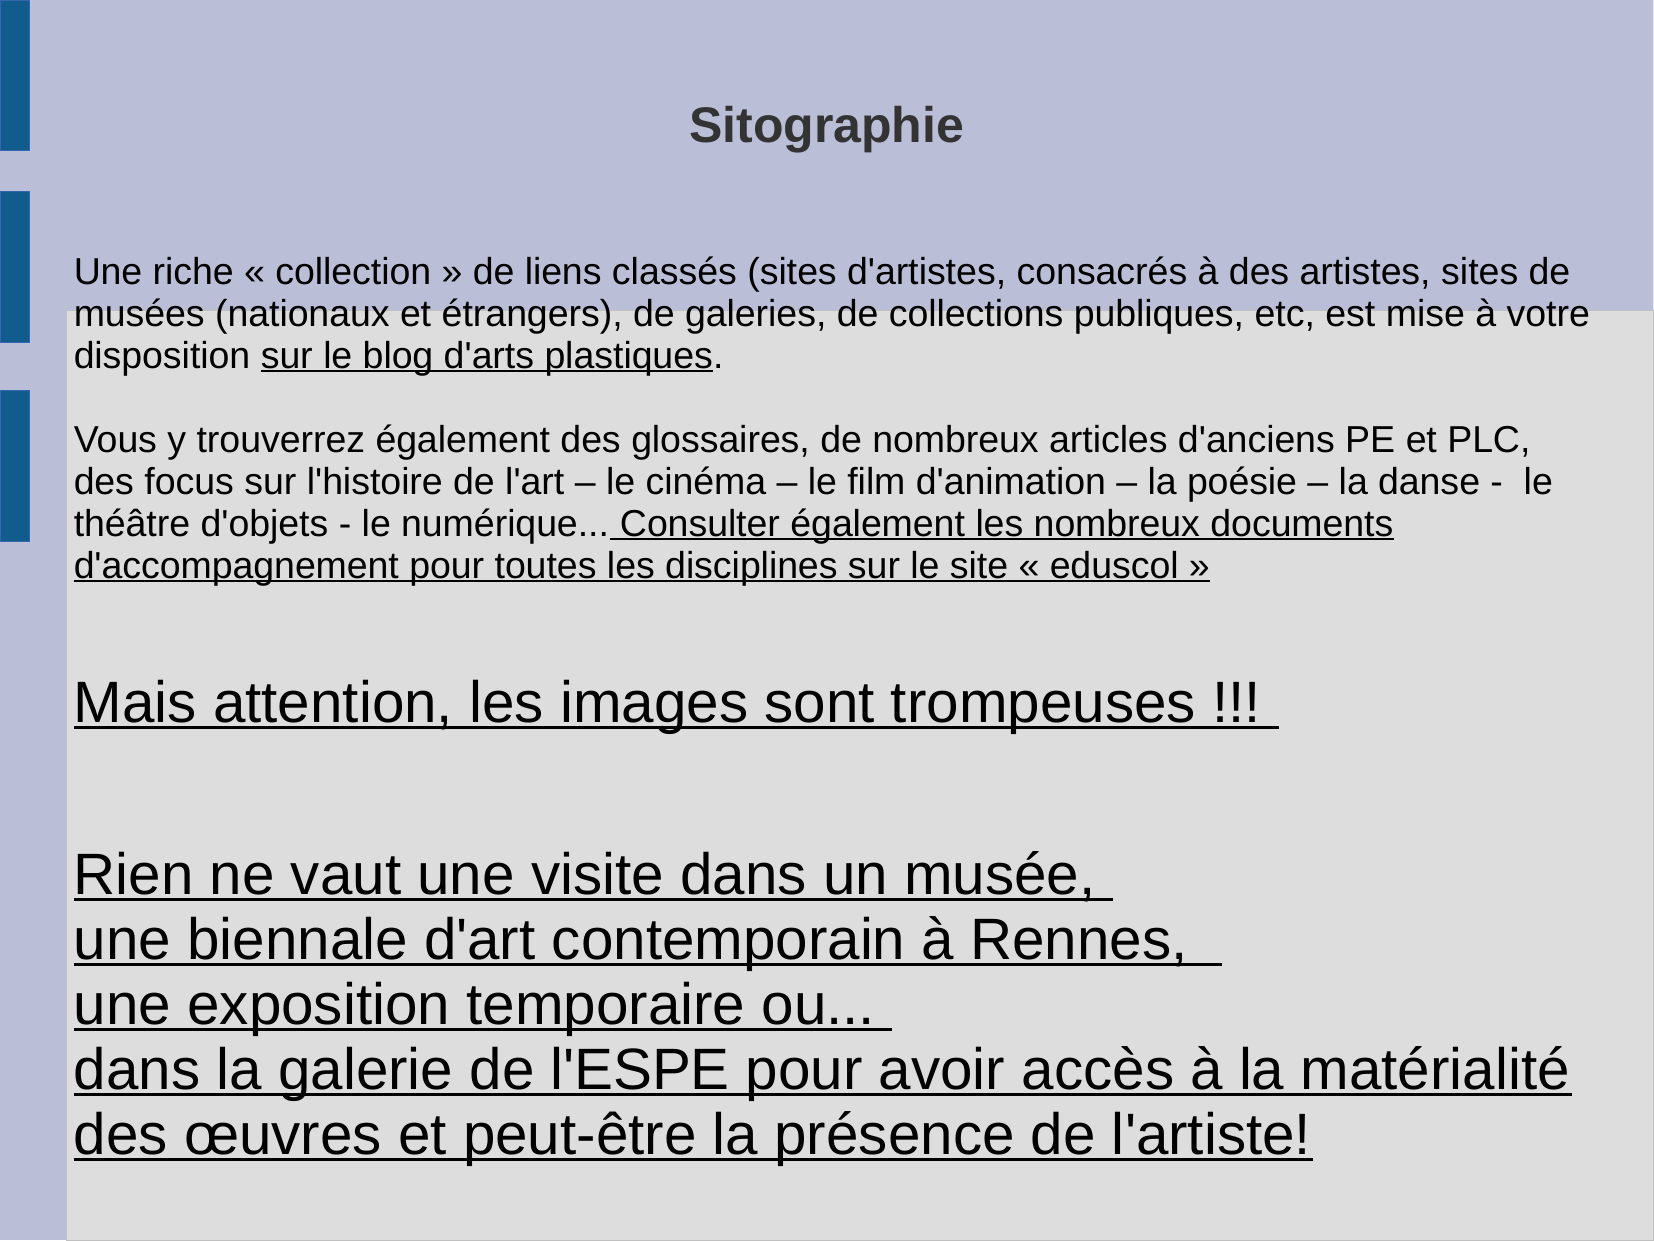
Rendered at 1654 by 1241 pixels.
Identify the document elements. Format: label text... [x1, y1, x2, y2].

text_box Une riche « collection » de liens classés (sites d'artistes, consacrés à des artistes, sites de musées (nationaux et étrangers), de galeries, de collections publiques, etc, est mise à votre disposition sur le blog d'arts plastiques. Vous y trouverrez également des glossaires, de nombreux articles d'anciens PE et PLC, des focus sur l'histoire de l'art – le cinéma – le film d'animation – la poésie – la danse - le théâtre d'objets - le numérique... Consulter également les nombreux documents d'accompagnement pour toutes les disciplines sur le site « eduscol » Mais attention, les images sont trompeuses !!! Rien ne vaut une visite dans un musée, une biennale d'art contemporain à Rennes, une exposition temporaire ou... dans la galerie de l'ESPE pour avoir accès à la matérialité des œuvres et peut-être la présence de l'artiste! [59, 200, 1607, 1217]
title Sitographie [82, 49, 1571, 200]
